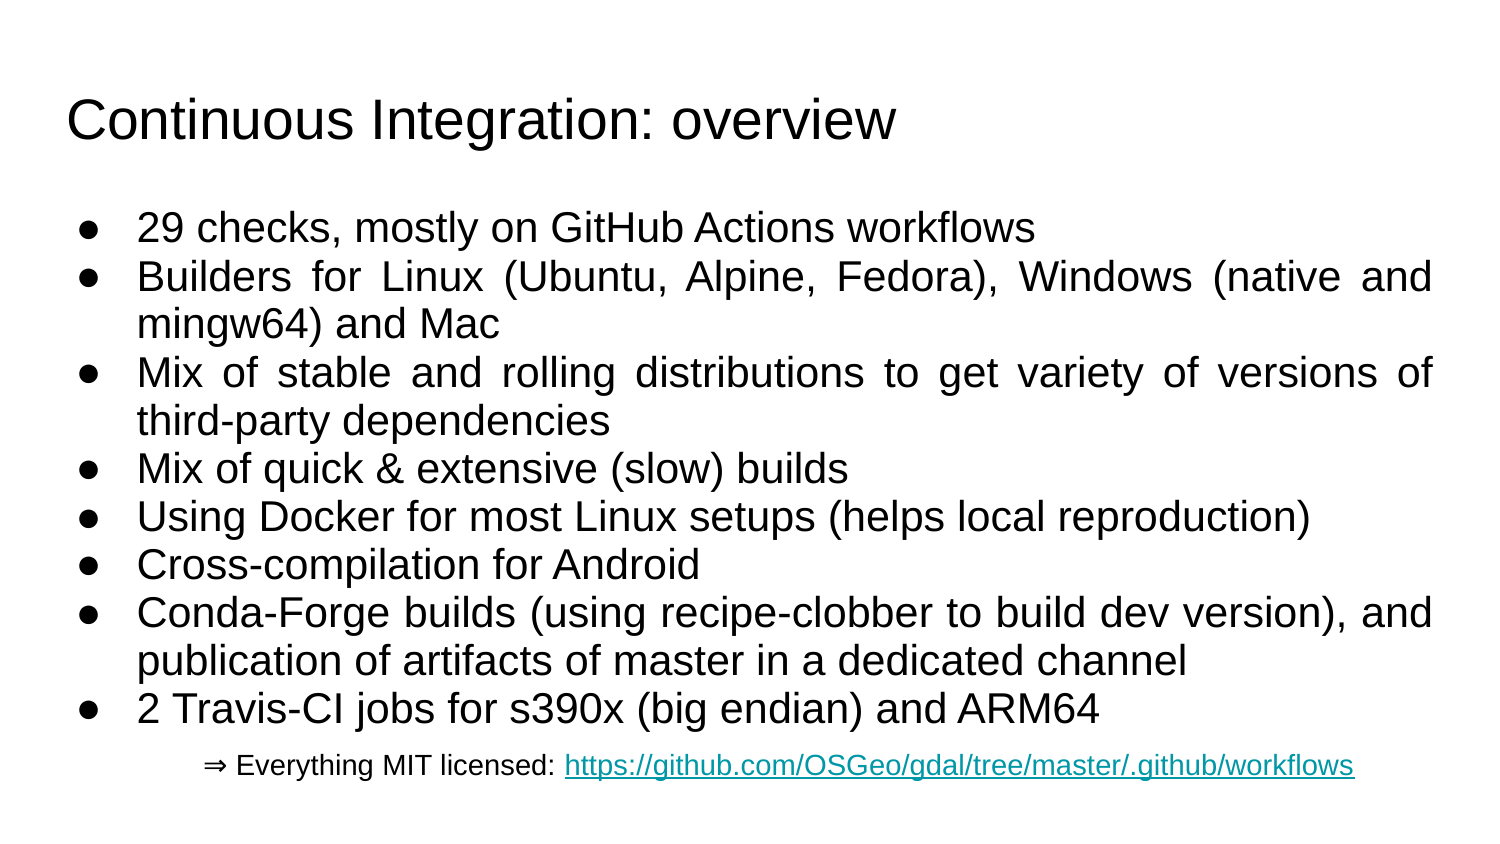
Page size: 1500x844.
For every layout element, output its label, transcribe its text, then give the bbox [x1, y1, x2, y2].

title Continuous Integration: overview [51, 72, 1449, 167]
list 29 checks, mostly on GitHub Actions workflows Builders for Linux (Ubuntu, Alpine, Fedora), Windows (native and mingw64) and Mac Mix of stable and rolling distributions to get variety of versions of third-party dependencies Mix of quick & extensive (slow) builds Using Docker for most Linux setups (helps local reproduction) Cross-compilation for Android Conda-Forge builds (using recipe-clobber to build dev version), and publication of artifacts of master in a dedicated channel 2 Travis-CI jobs for s390x (big endian) and ARM64 [51, 189, 1449, 750]
text_box ⇒ Everything MIT licensed: https://github.com/OSGeo/gdal/tree/master/.github/workflows [188, 731, 1384, 797]
